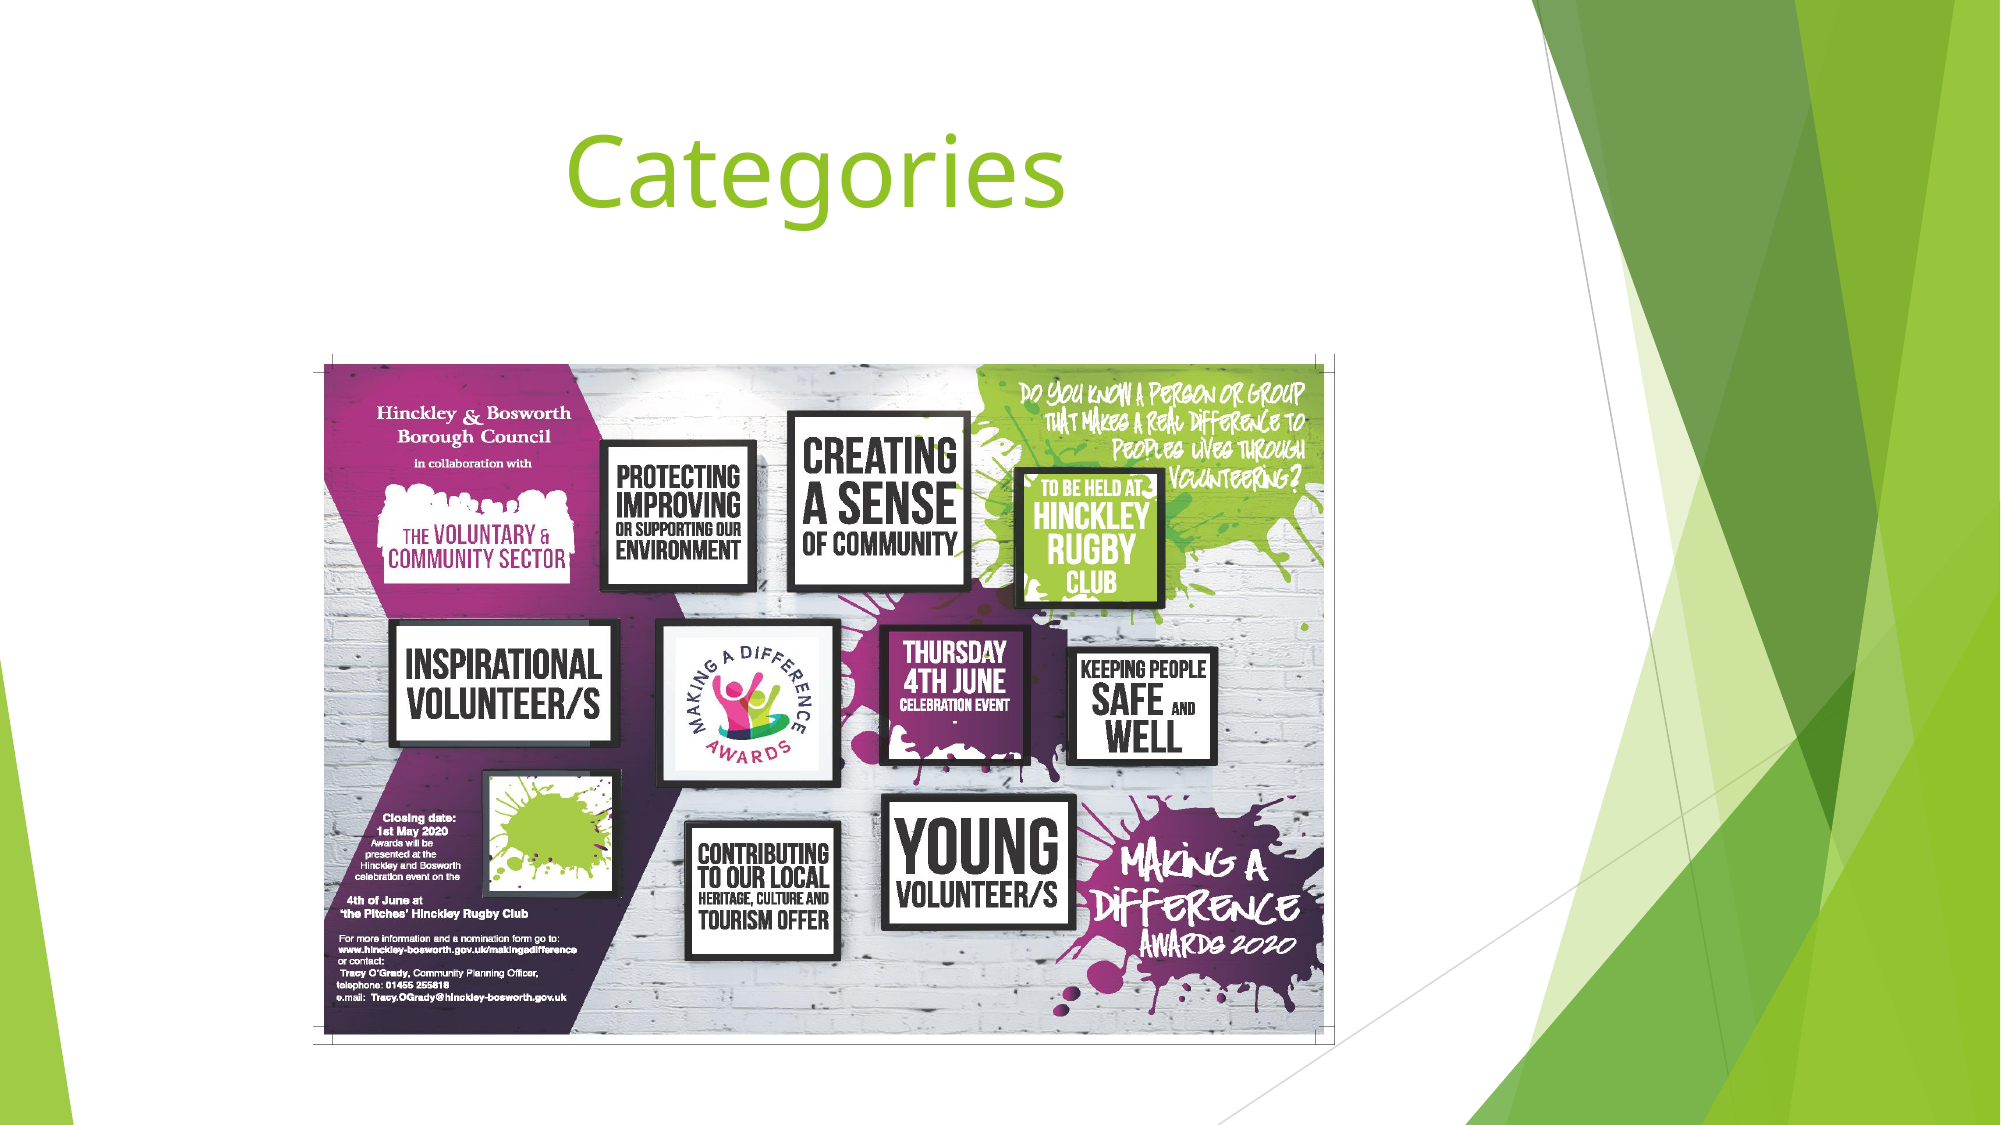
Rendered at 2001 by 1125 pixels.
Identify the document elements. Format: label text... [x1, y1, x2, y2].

picture [313, 354, 1335, 1045]
title Categories [111, 99, 1522, 317]
